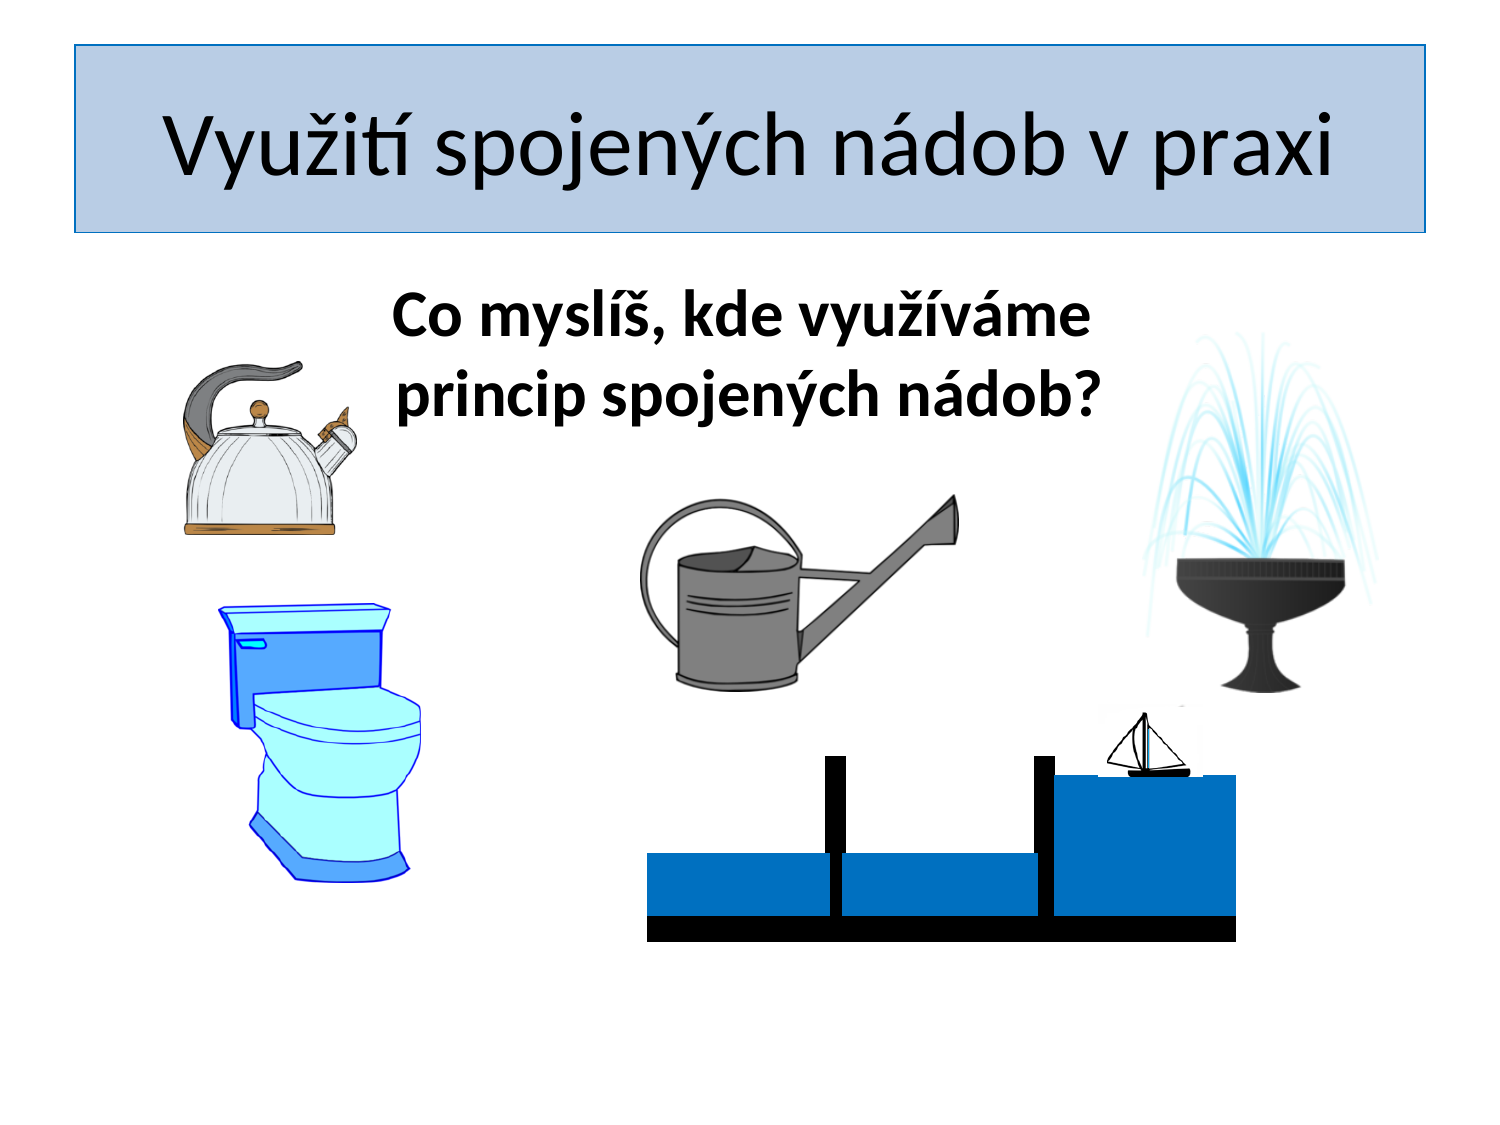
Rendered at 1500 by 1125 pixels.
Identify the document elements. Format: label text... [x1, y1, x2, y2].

title Využití spojených nádob v praxi [75, 45, 1426, 233]
picture [1098, 704, 1203, 777]
picture [640, 494, 959, 692]
picture [1142, 331, 1379, 693]
list Co myslíš, kde využíváme princip spojených nádob? [75, 262, 1426, 1006]
picture [218, 603, 421, 883]
picture [183, 361, 357, 535]
text_box [649, 757, 1235, 941]
